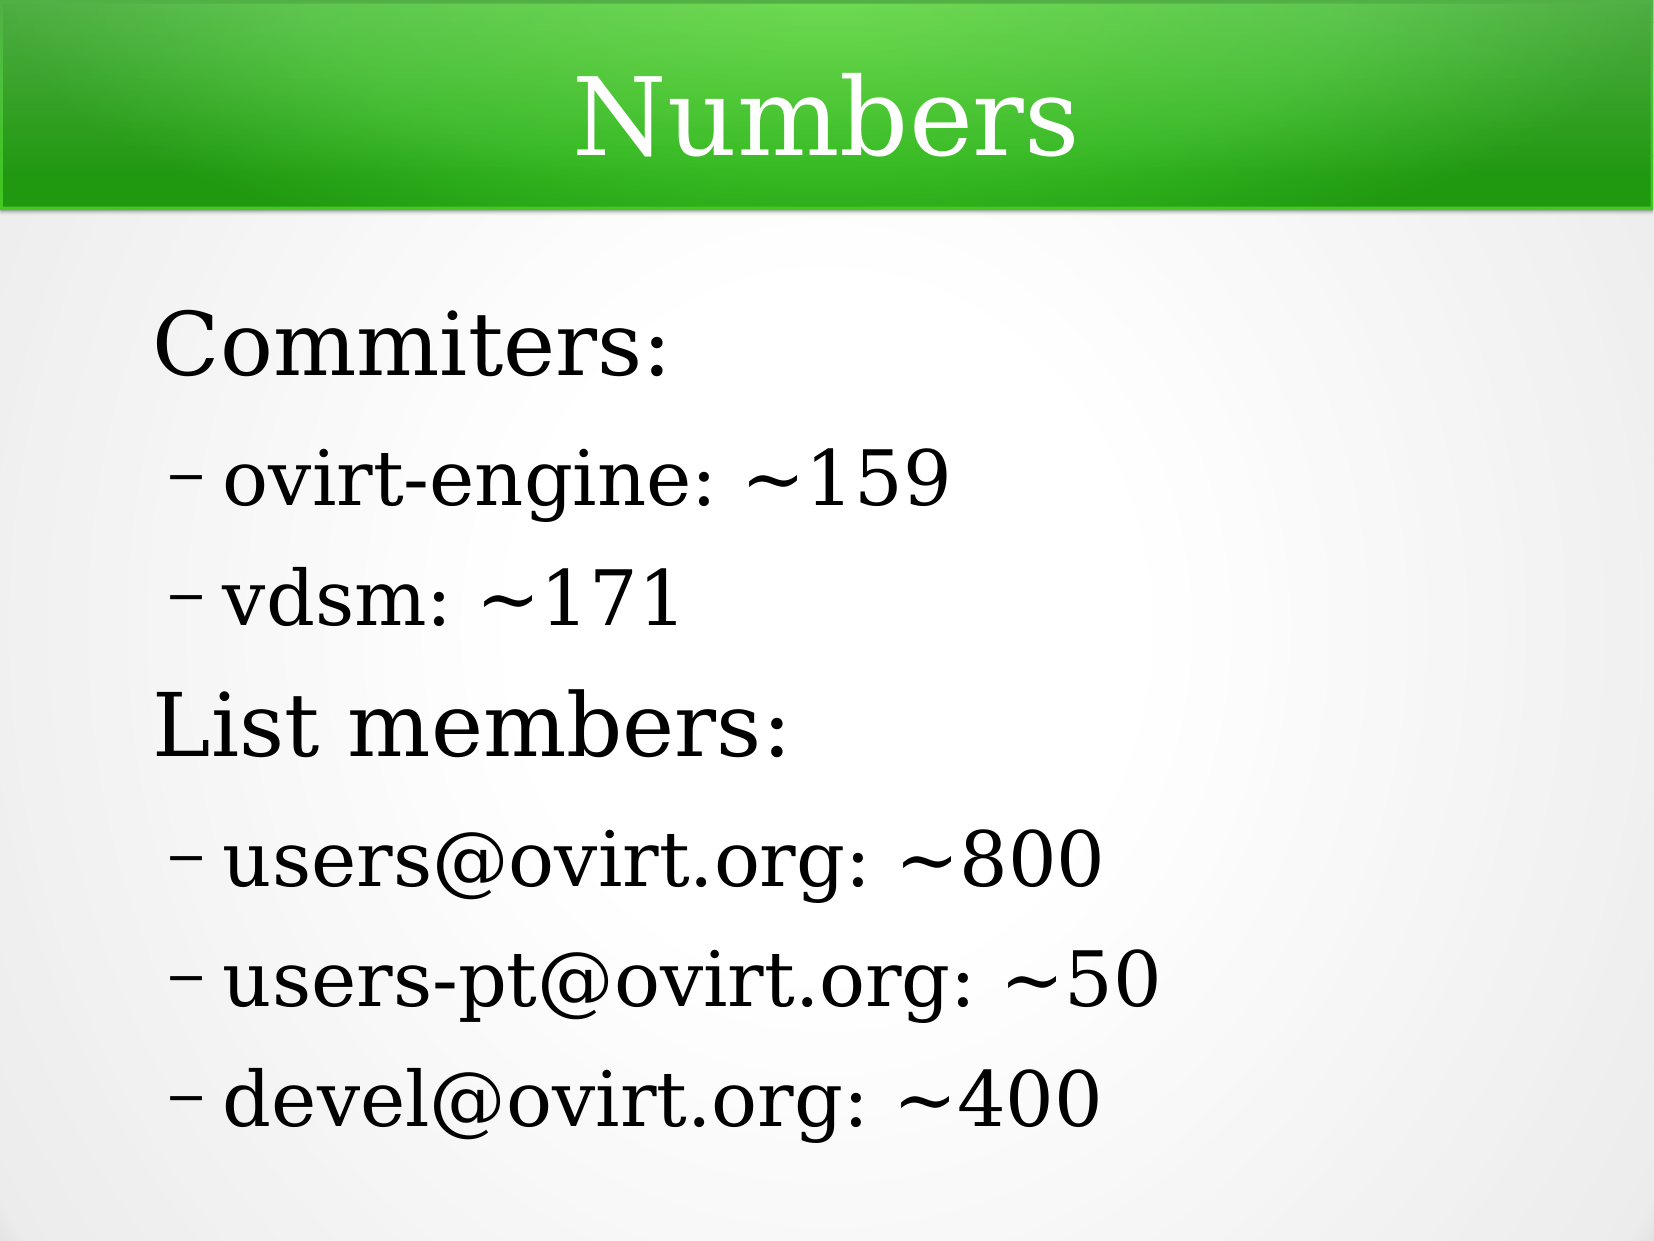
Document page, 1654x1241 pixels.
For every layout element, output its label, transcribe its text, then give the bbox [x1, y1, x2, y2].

list Commiters: ovirt-engine: ~159 vdsm: ~171 List members: users@ovirt.org: ~800 users-pt@ovirt.org: ~50 devel@ovirt.org: ~400 [82, 293, 1571, 1150]
title Numbers [82, 47, 1571, 189]
